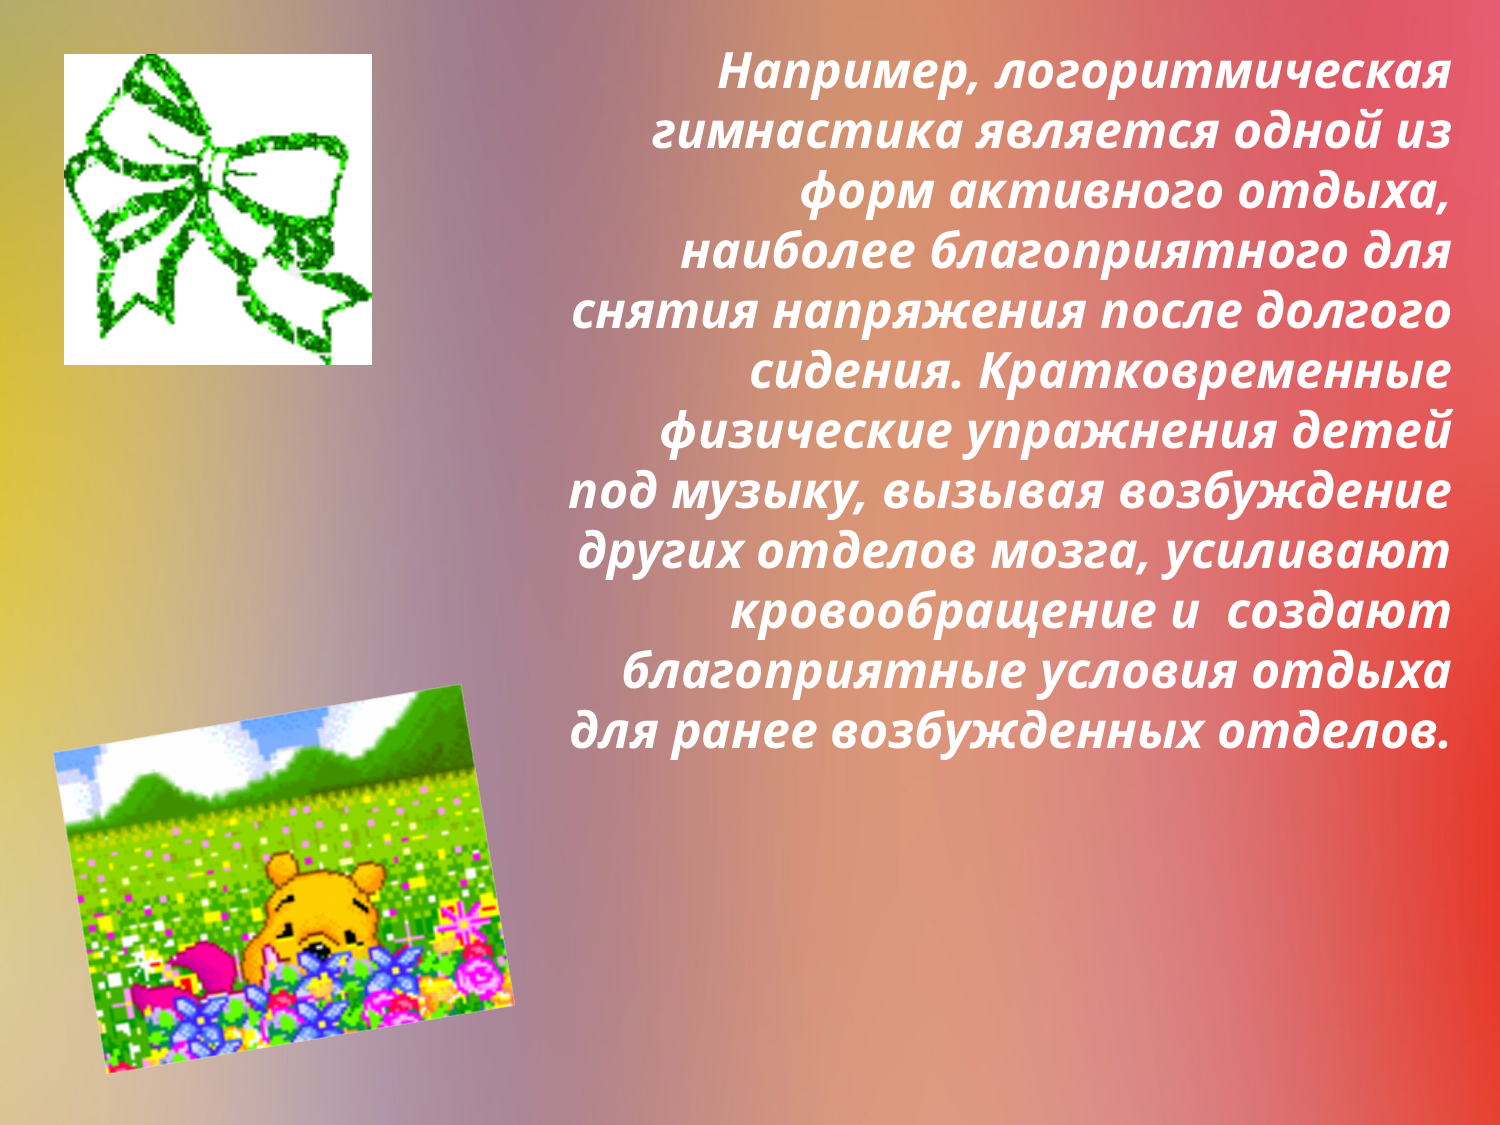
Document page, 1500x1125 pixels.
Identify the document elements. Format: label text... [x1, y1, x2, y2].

text_box Например, логоритмическая гимнастика является одной из форм активного отдыха, наиболее благоприятного для снятия напряжения после долгого сидения. Кратковременные физические упражнения детей под музыку, вызывая возбуждение других отделов мозга, усиливают кровообращение и создают благоприятные условия отдыха для ранее возбужденных отделов. [549, 30, 1468, 826]
picture [0, 0, 1500, 1125]
